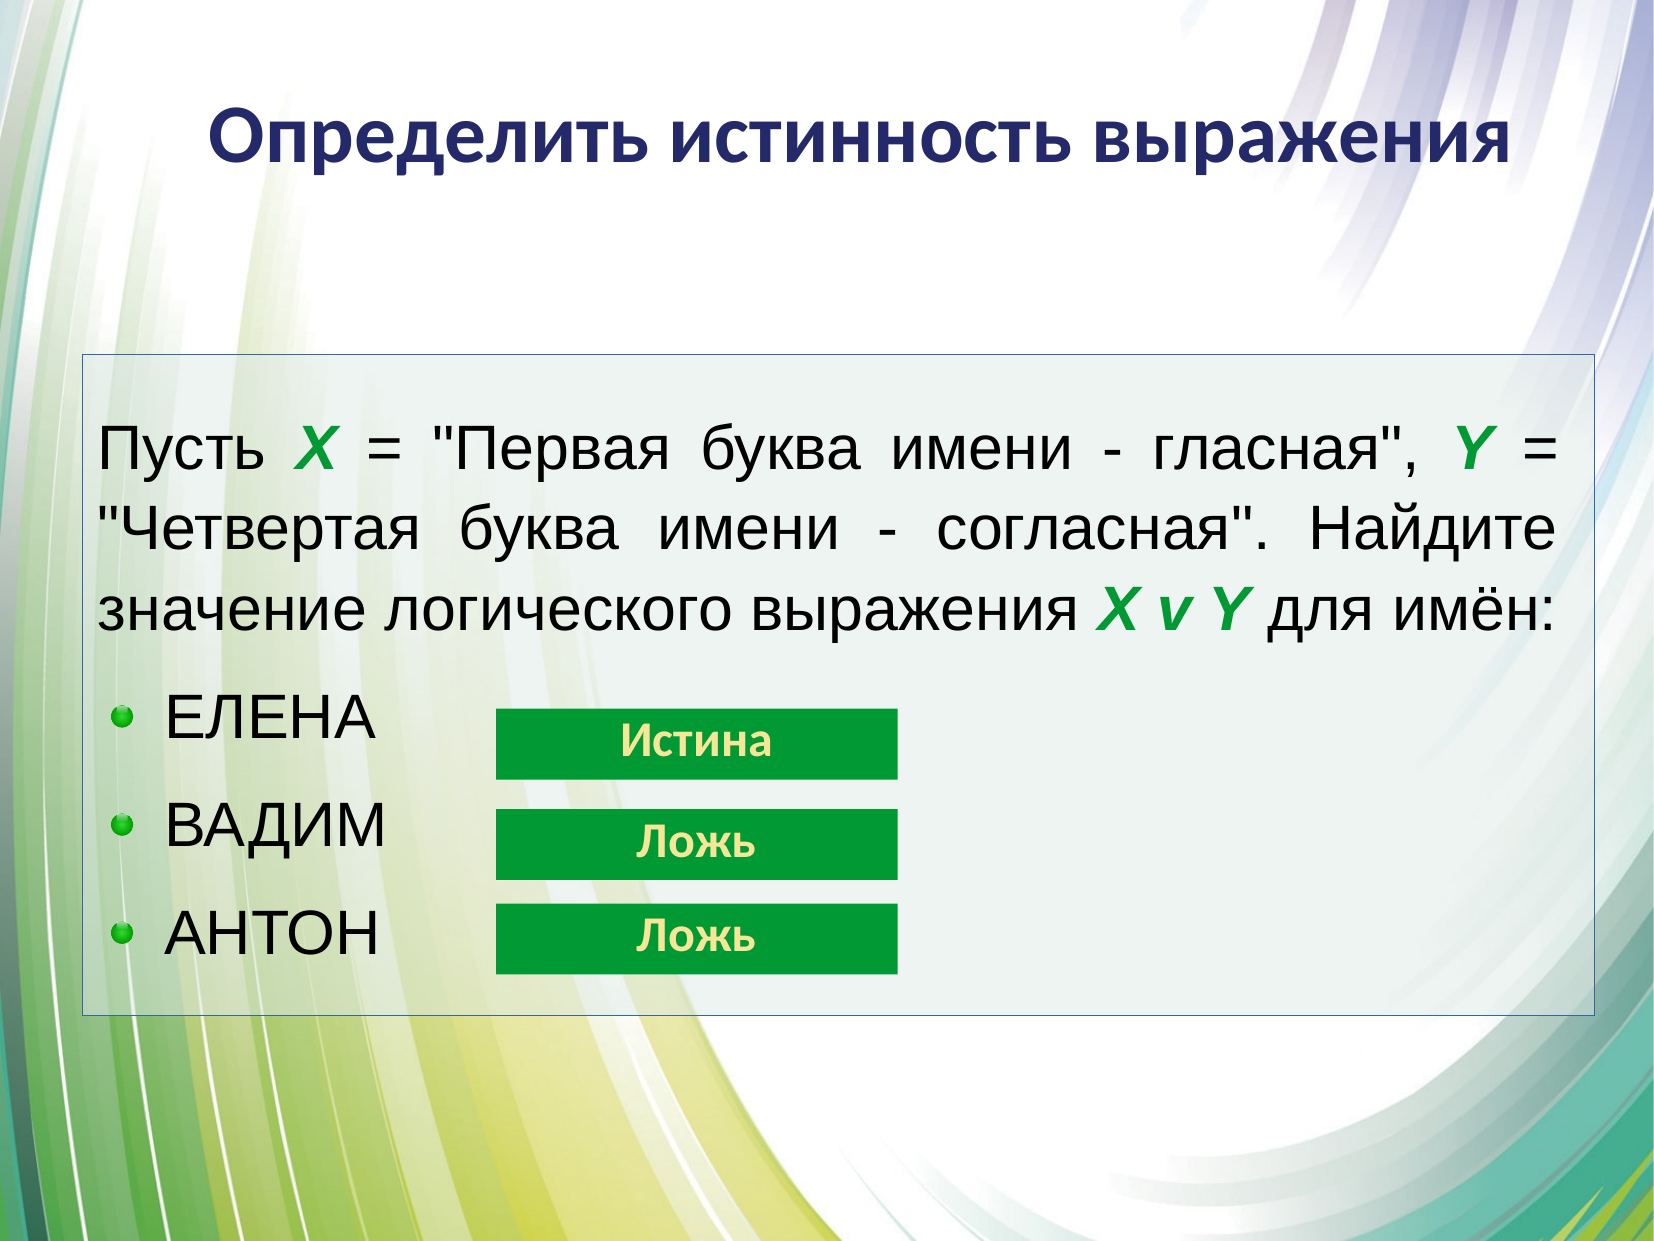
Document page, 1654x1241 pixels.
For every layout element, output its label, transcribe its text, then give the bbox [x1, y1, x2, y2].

text_box Ложь [496, 903, 898, 975]
text_box Ложь [496, 809, 898, 880]
text_box Истина [496, 708, 898, 780]
list Пусть Х = "Первая буква имени - гласная", Y = "Четвертая буква имени - согласная". Найдите значение логического выражения X v Y для имён: ЕЛЕНА ВАДИМ АНТОН [97, 402, 1560, 1016]
title Определить истинность выражения [121, 37, 1534, 246]
text_box [82, 354, 1595, 1016]
picture [0, 0, 1654, 1241]
